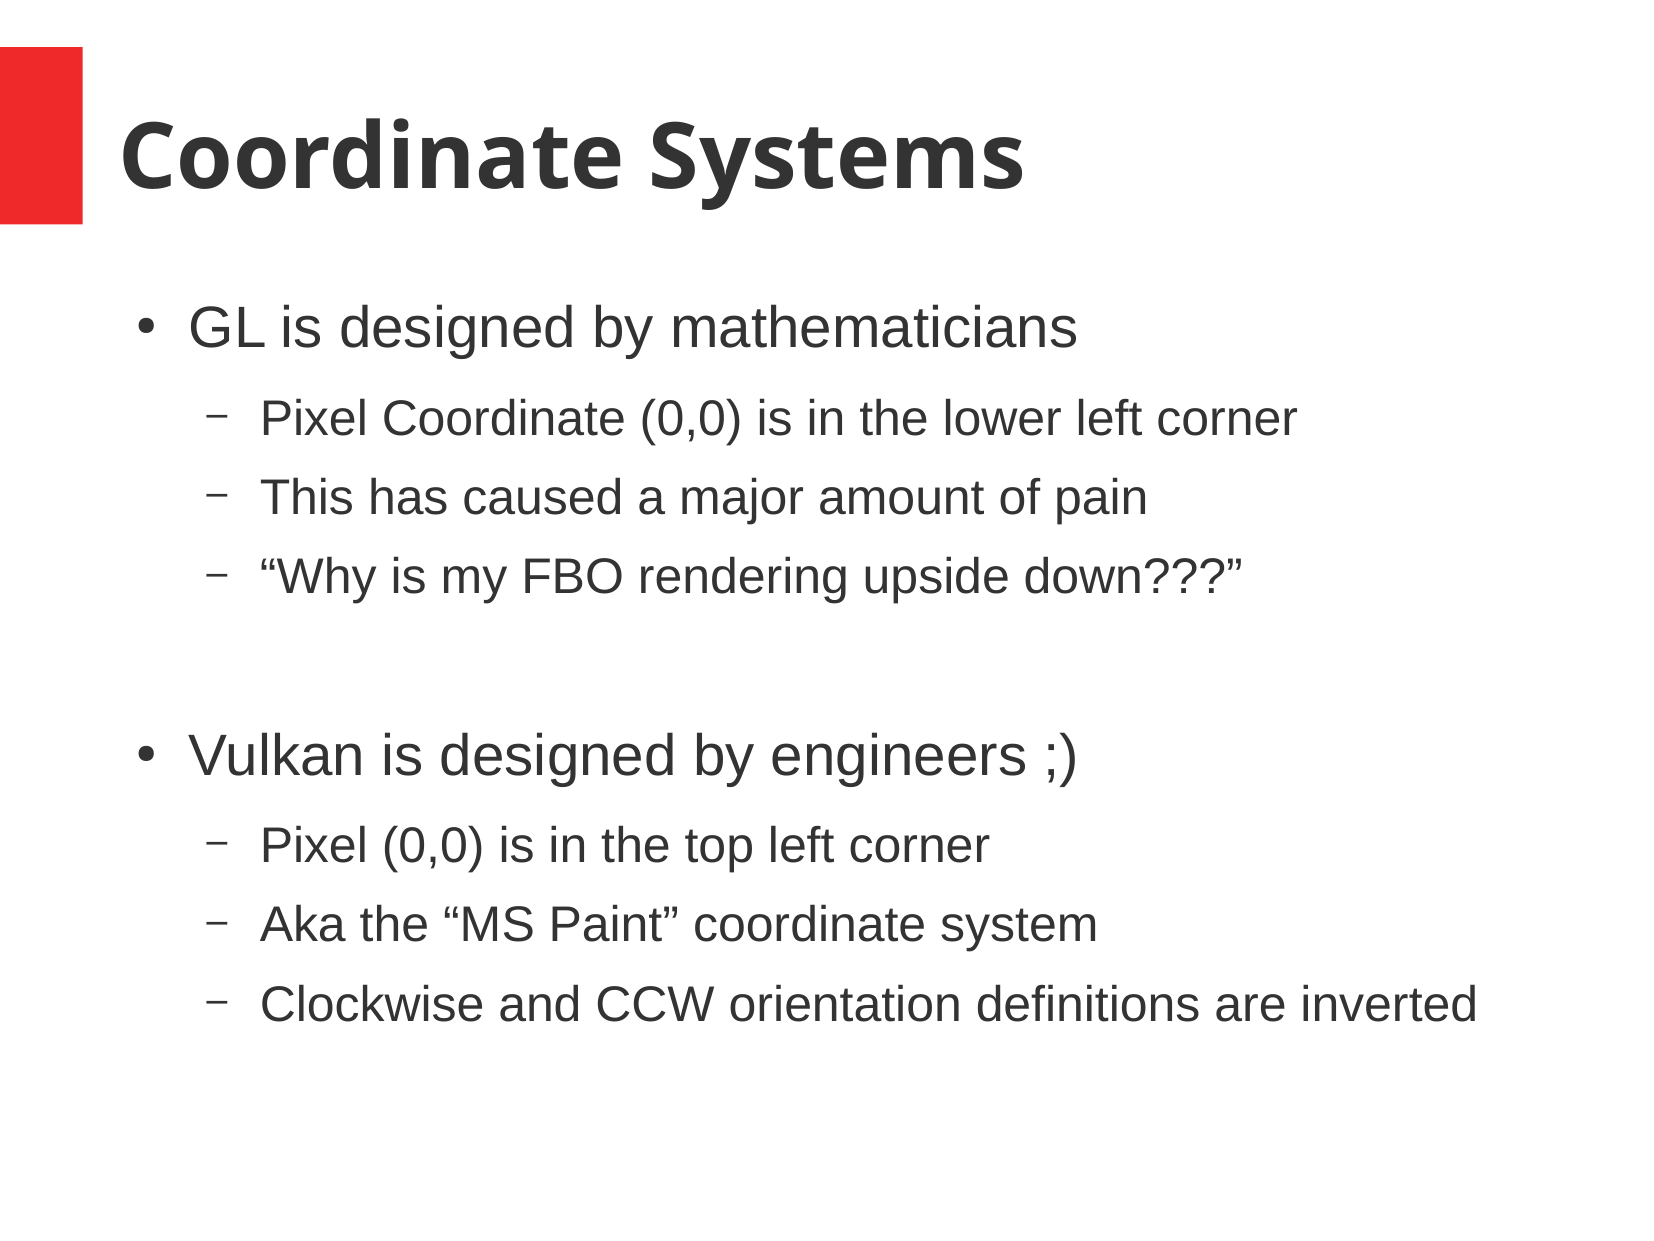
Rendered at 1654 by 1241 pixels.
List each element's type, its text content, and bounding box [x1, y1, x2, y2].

list GL is designed by mathematicians Pixel Coordinate (0,0) is in the lower left corner This has caused a major amount of pain “Why is my FBO rendering upside down???” Vulkan is designed by engineers ;) Pixel (0,0) is in the top left corner Aka the “MS Paint” coordinate system Clockwise and CCW orientation definitions are inverted [118, 295, 1583, 1170]
title Coordinate Systems [118, 49, 1571, 257]
